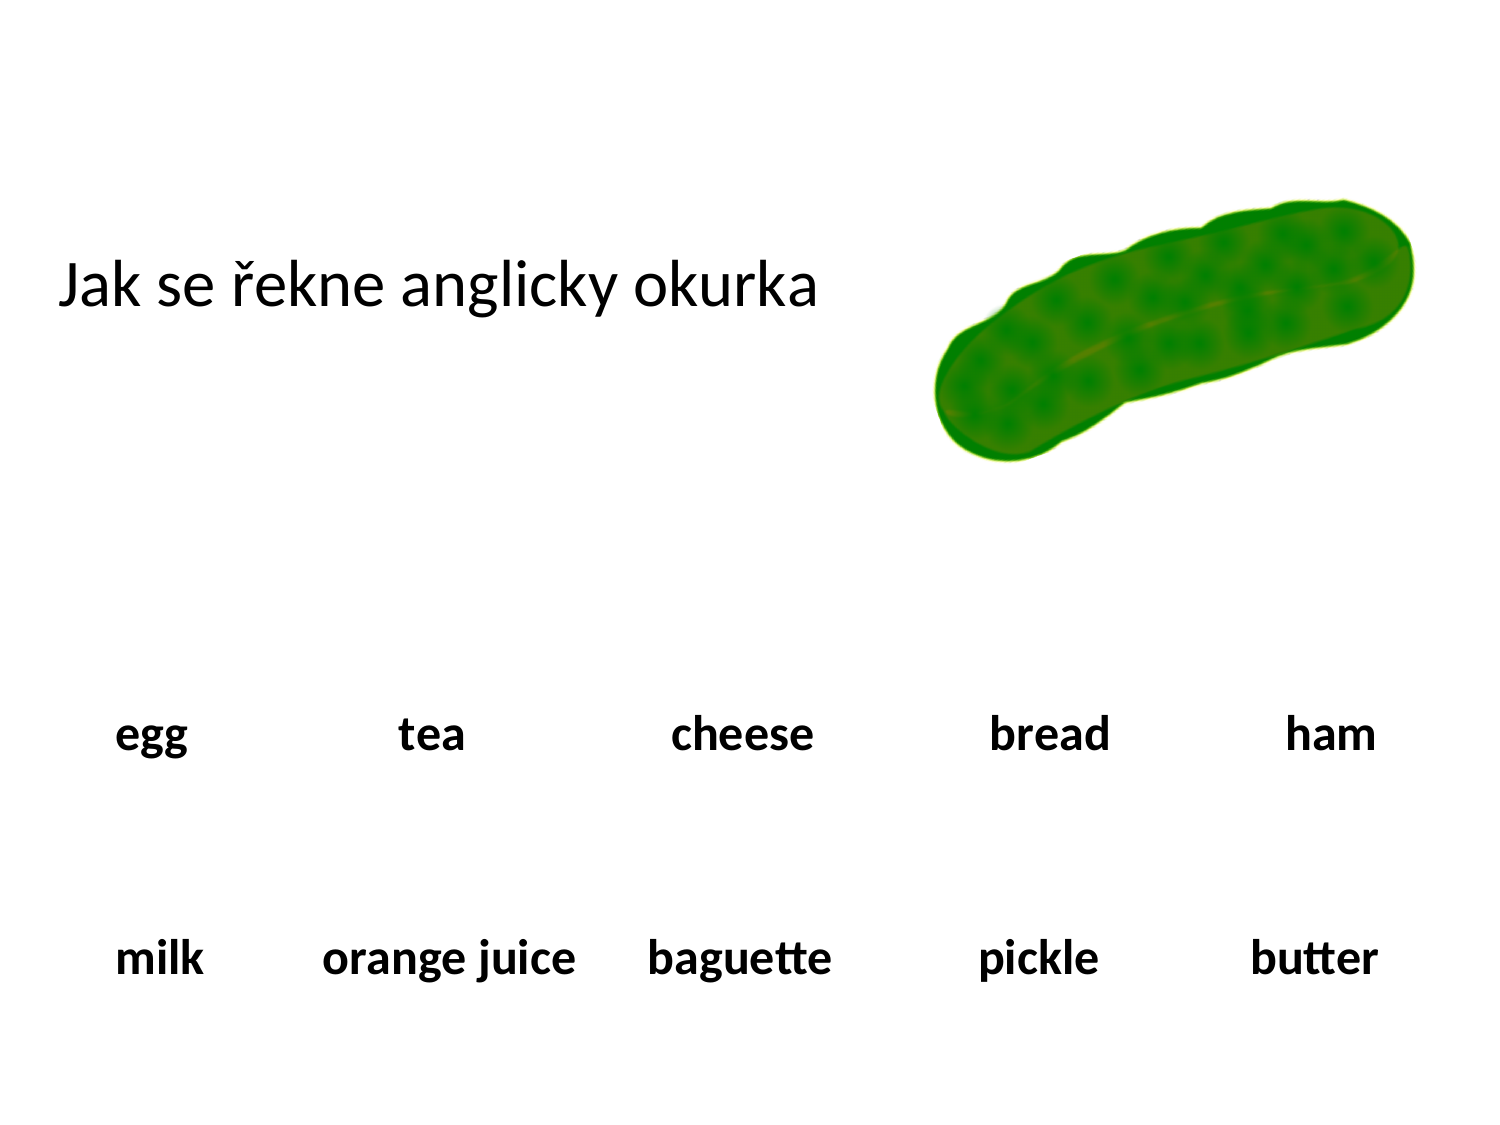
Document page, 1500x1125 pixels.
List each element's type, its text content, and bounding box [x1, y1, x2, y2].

text_box pickle [963, 916, 1115, 993]
table_header [1200, 610, 1500, 840]
text_box baguette [633, 916, 849, 993]
table_header [0, 610, 300, 840]
text_box egg [101, 692, 204, 768]
table_cell [300, 840, 600, 1070]
text_box bread [975, 692, 1127, 768]
table_cell [0, 840, 300, 1070]
table_cell [600, 840, 900, 1070]
picture [903, 149, 1436, 483]
table_header [300, 610, 600, 840]
text_box Jak se řekne anglicky okurka [43, 231, 836, 328]
table_cell [1200, 840, 1500, 1070]
text_box milk [100, 916, 220, 993]
text_box orange juice [307, 916, 592, 993]
text_box cheese [656, 692, 830, 768]
table_cell [900, 840, 1200, 1070]
table_header [600, 610, 900, 840]
table_header [900, 610, 1200, 840]
text_box ham [1270, 692, 1393, 768]
text_box butter [1235, 916, 1395, 993]
text_box tea [384, 692, 482, 768]
